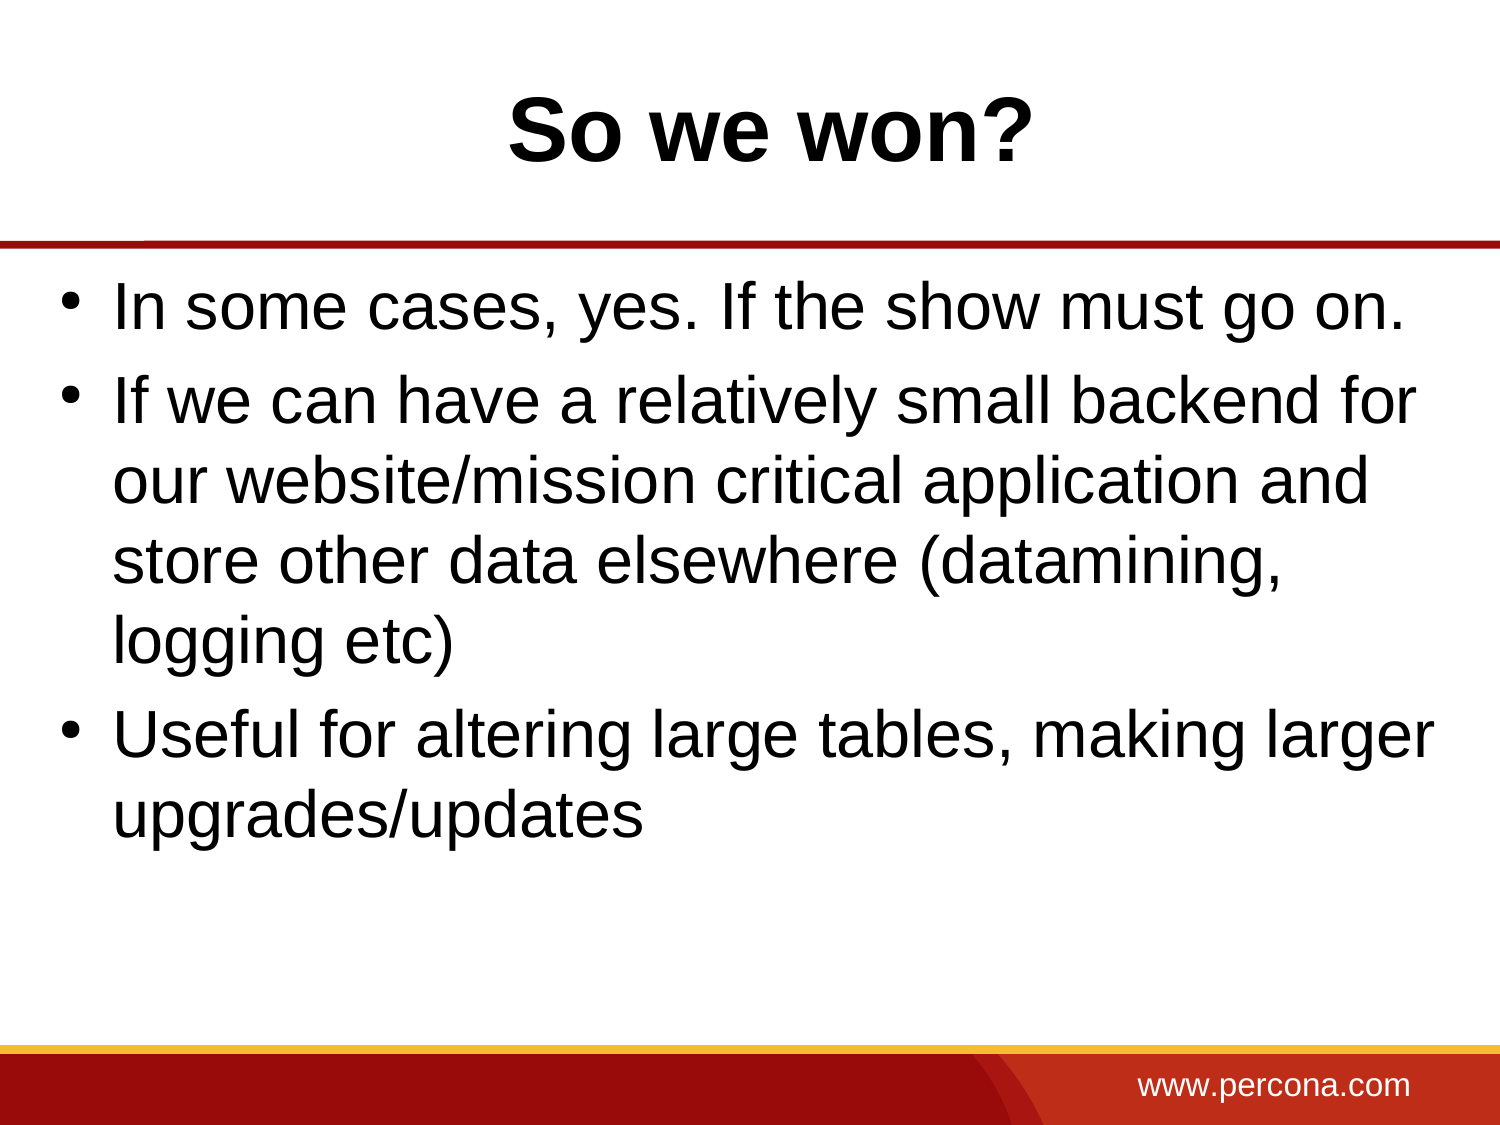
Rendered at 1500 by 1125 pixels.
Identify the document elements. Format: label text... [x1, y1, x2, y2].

list In some cases, yes. If the show must go on. If we can have a relatively small backend for our website/mission critical application and store other data elsewhere (datamining, logging etc) Useful for altering large tables, making larger upgrades/updates [41, 262, 1471, 1041]
title So we won? [41, 6, 1471, 243]
